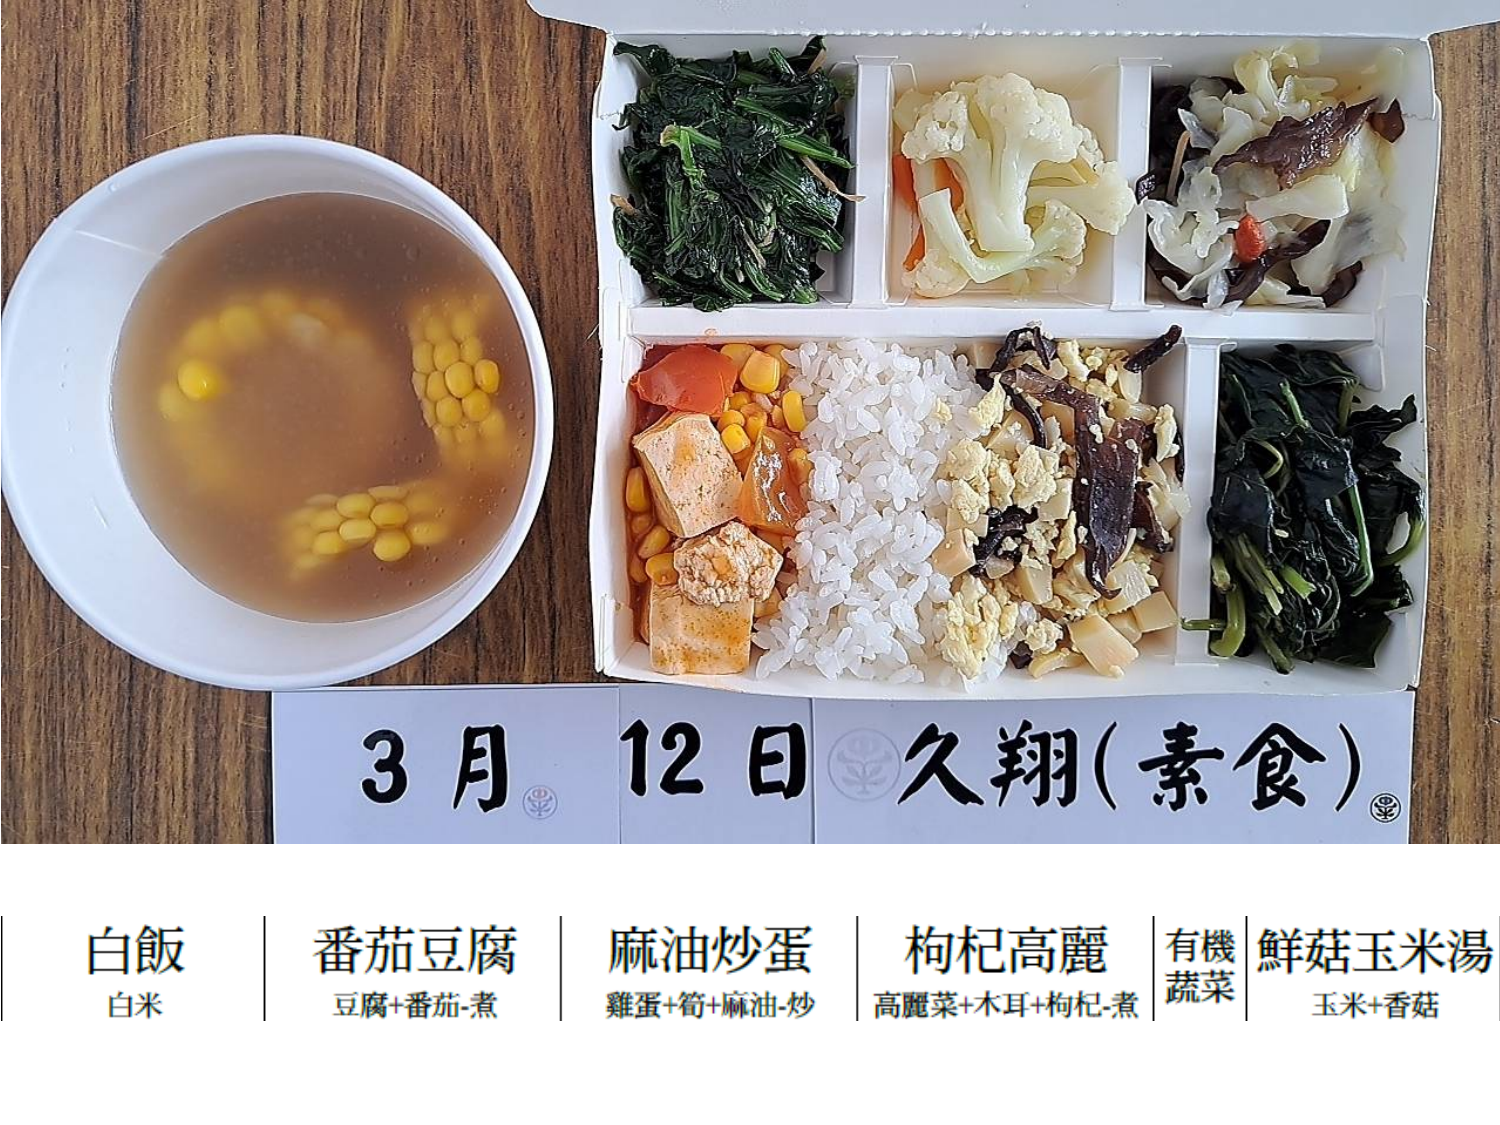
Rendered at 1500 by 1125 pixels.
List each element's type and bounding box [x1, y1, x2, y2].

picture [1, 916, 1500, 1021]
picture [1, 0, 1500, 844]
